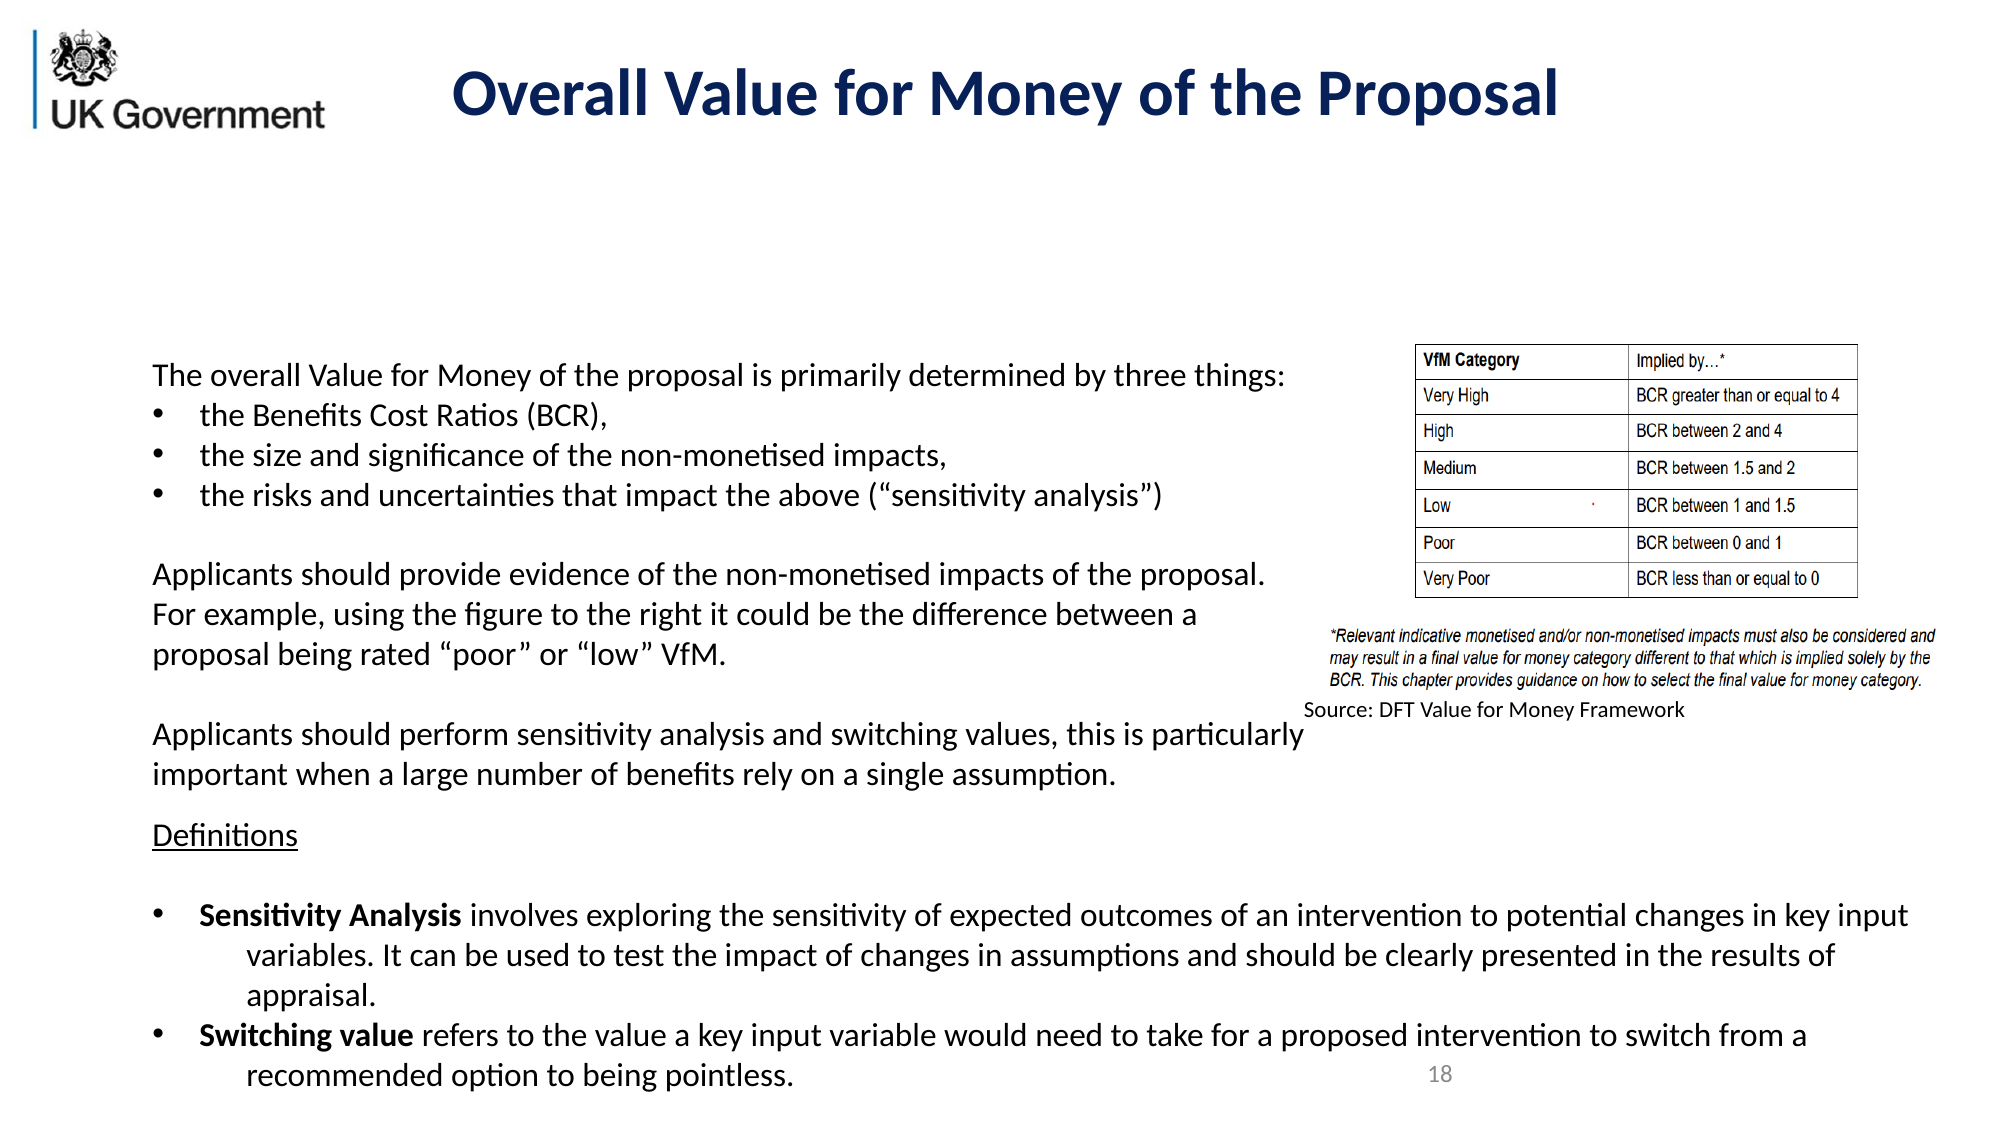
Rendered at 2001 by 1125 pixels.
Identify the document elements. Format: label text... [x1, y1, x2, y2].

text_box Definitions Sensitivity Analysis involves exploring the sensitivity of expected outcomes of an intervention to potential changes in key input variables. It can be used to test the impact of changes in assumptions and should be clearly presented in the results of appraisal. Switching value refers to the value a key input variable would need to take for a proposed intervention to switch from a recommended option to being pointless. [137, 765, 1967, 1064]
text_box 18 [1412, 1064, 1863, 1103]
text_box Source: DFT Value for Money Framework [1288, 687, 1953, 731]
picture [1328, 329, 1942, 687]
text_box Overall Value for Money of the Proposal [436, 41, 1911, 138]
picture [19, 0, 363, 138]
text_box The overall Value for Money of the proposal is primarily determined by three things: the Benefits Cost Ratios (BCR), the size and significance of the non-monetised impacts, the risks and uncertainties that impact the above (“sensitivity analysis”) Applicants should provide evidence of the non-monetised impacts of the proposal. For example, using the figure to the right it could be the difference between a proposal being rated “poor” or “low” VfM. Applicants should perform sensitivity analysis and switching values, this is particularly important when a large number of benefits rely on a single assumption. [137, 345, 1329, 765]
